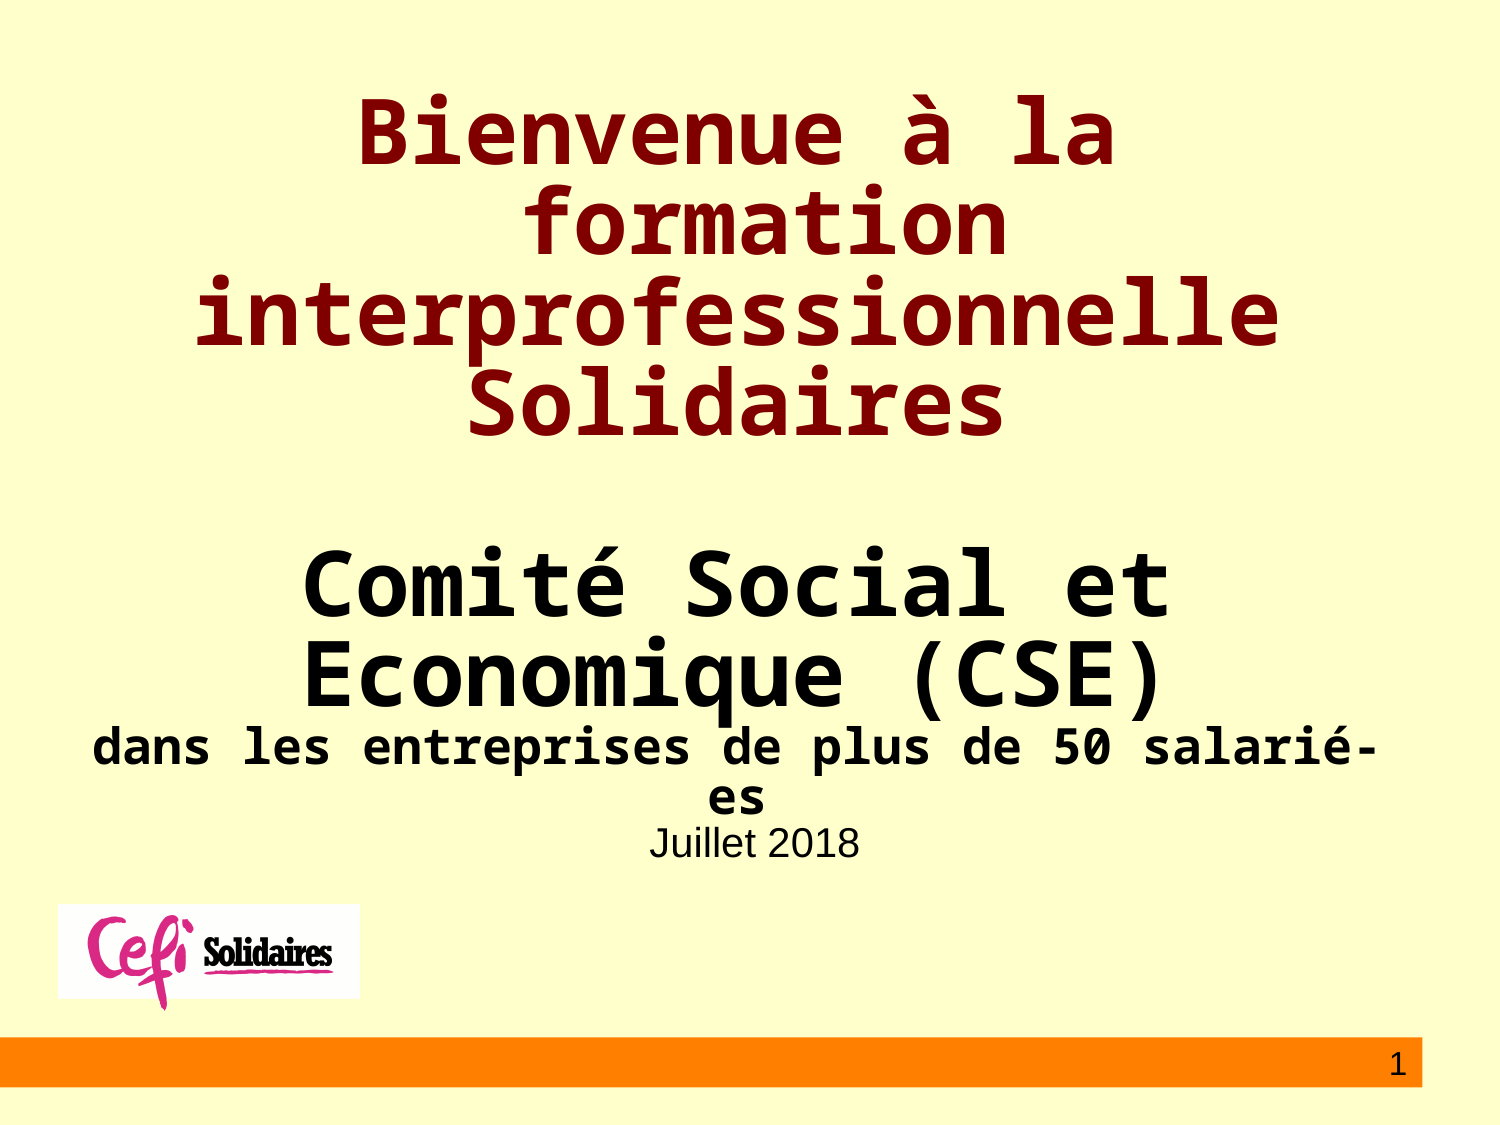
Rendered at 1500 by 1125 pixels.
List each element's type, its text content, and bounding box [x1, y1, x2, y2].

text_box <numéro> [0, 1037, 1423, 1088]
text_box Juillet 2018 [634, 816, 1046, 892]
title Bienvenue à la formation interprofessionnelle Solidaires Comité Social et Economique (CSE) dans les entreprises de plus de 50 salarié-es [62, 0, 1413, 947]
picture [58, 904, 360, 1011]
